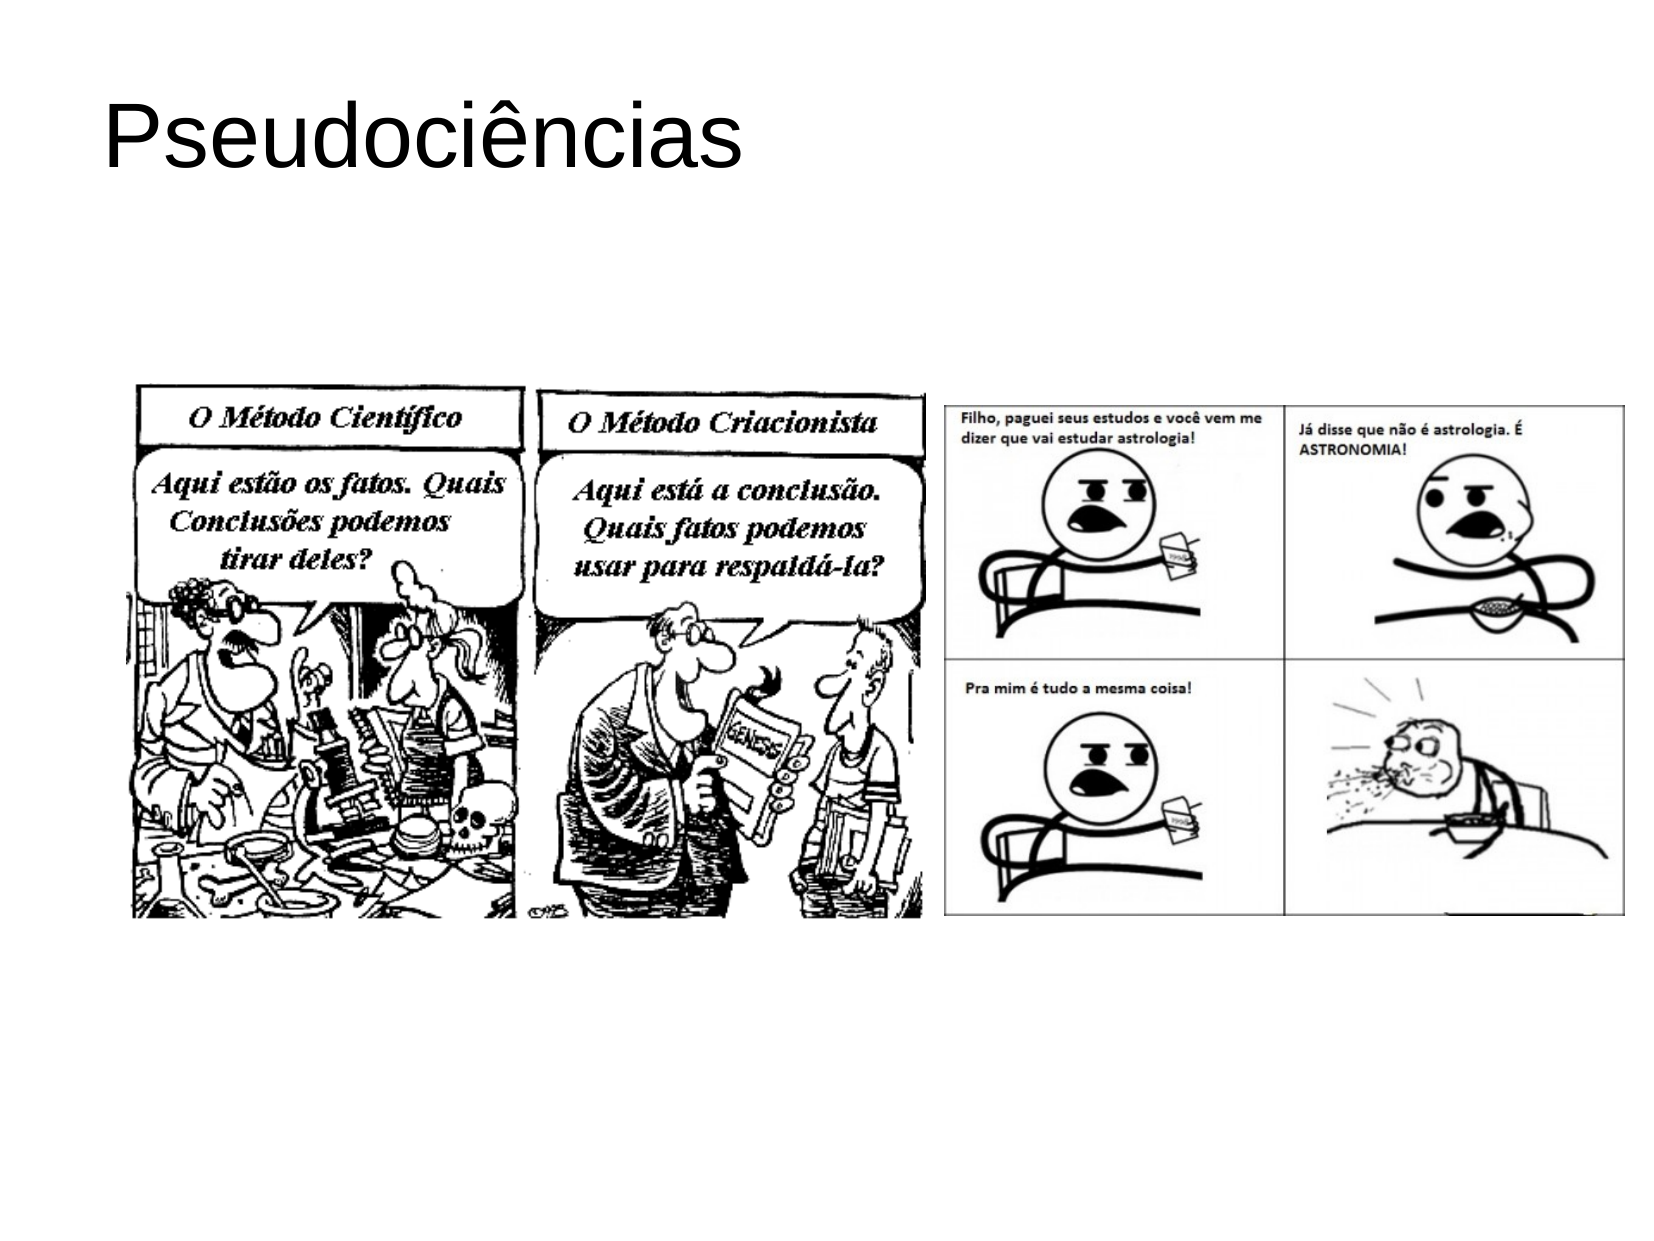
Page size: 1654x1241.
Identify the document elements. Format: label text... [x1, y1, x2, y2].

picture [126, 383, 926, 922]
picture [944, 405, 1625, 916]
title Pseudociências [87, 1, 1576, 261]
